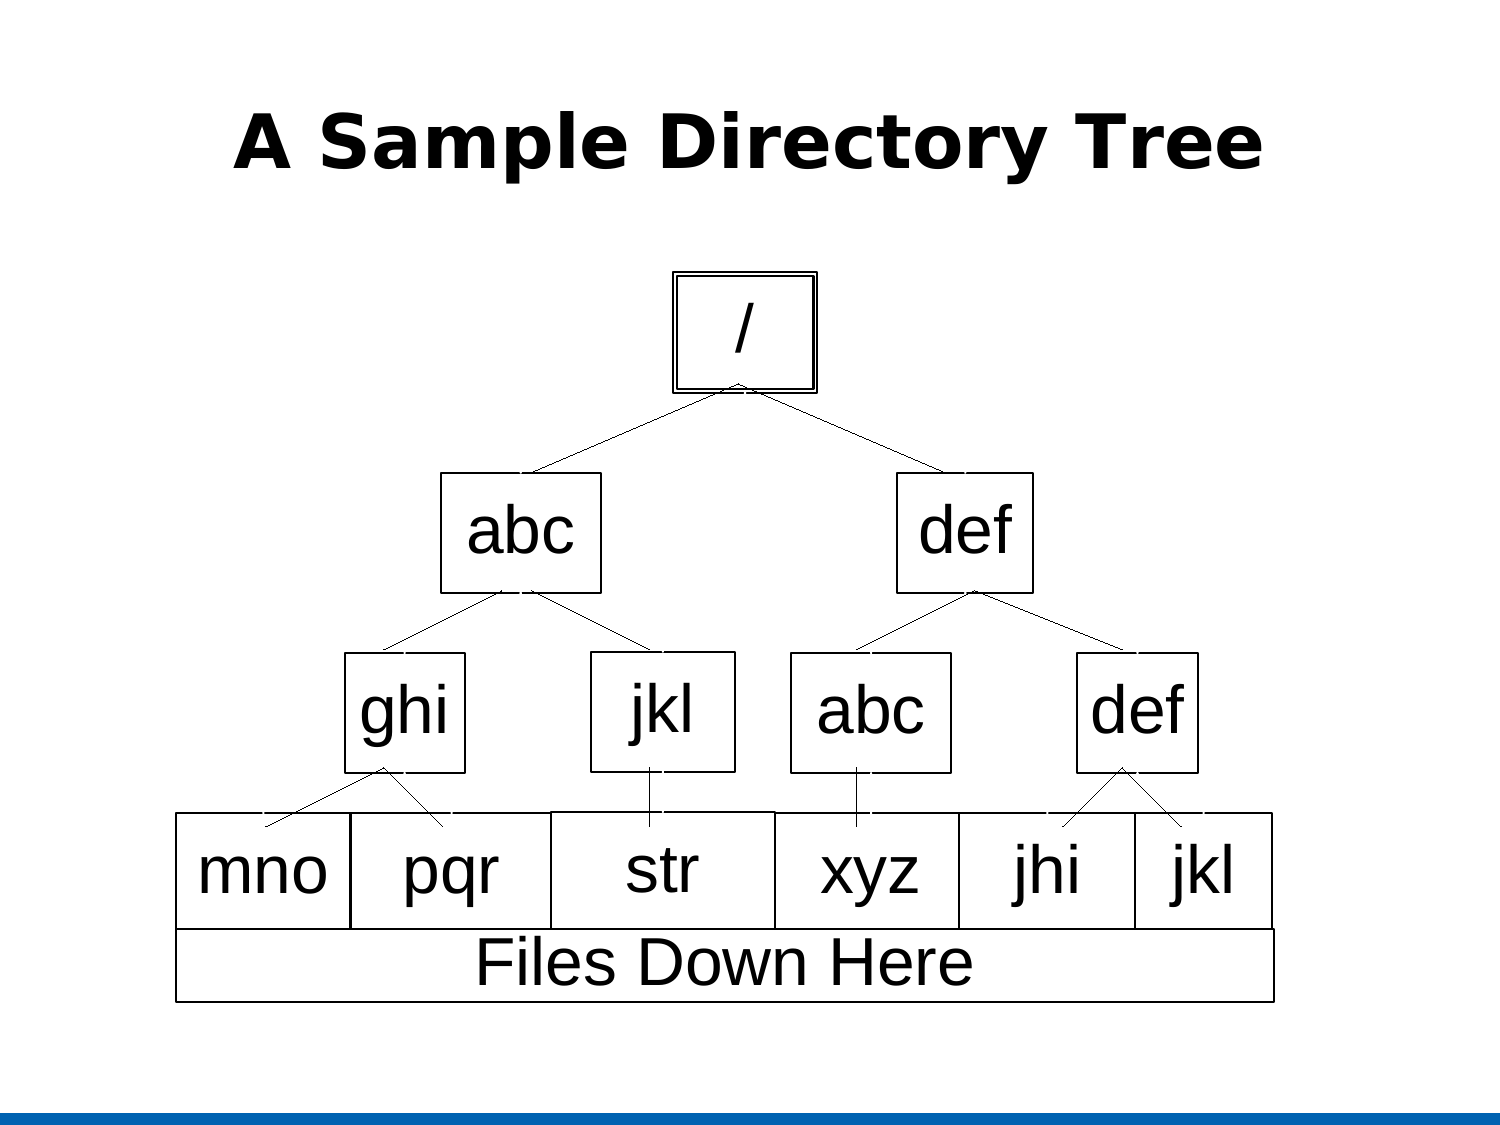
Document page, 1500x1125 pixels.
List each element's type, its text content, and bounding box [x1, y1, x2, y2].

chart [171, 267, 1279, 1008]
title A Sample Directory Tree [75, 45, 1426, 233]
